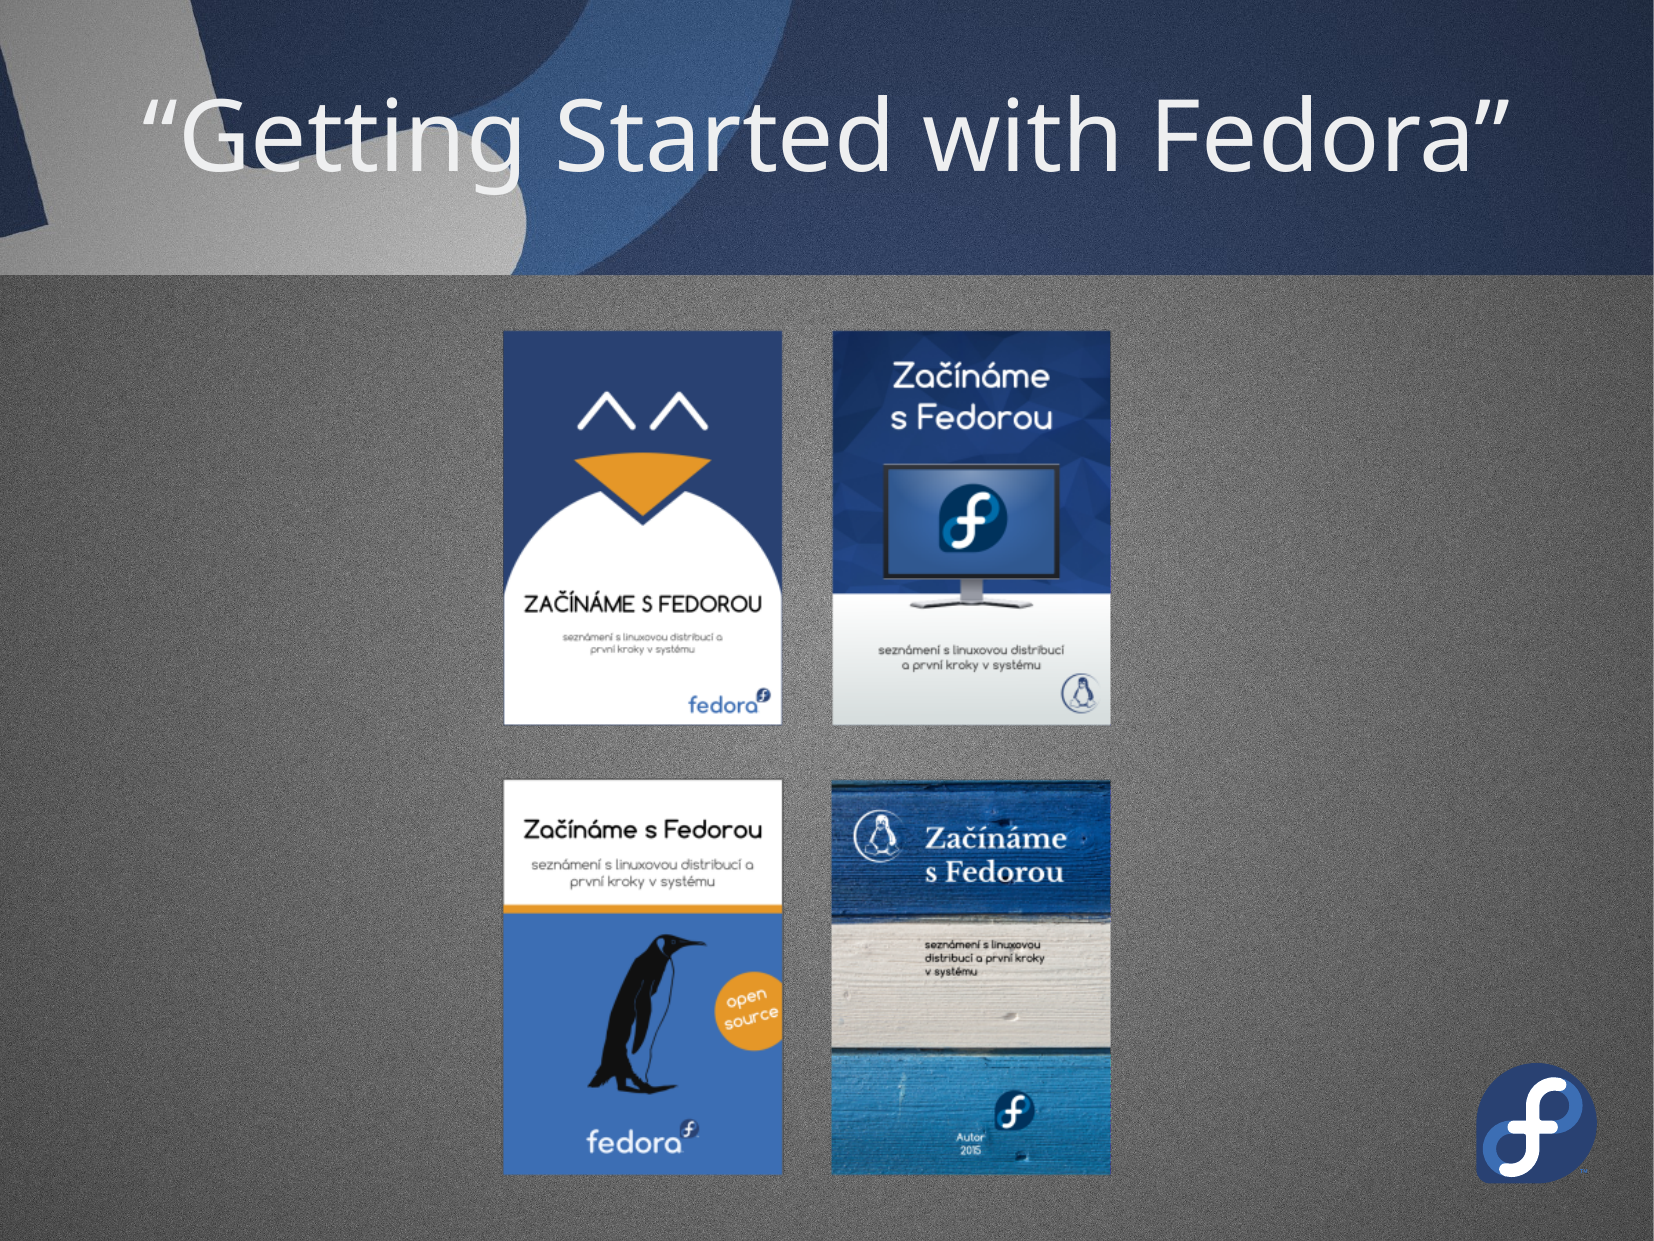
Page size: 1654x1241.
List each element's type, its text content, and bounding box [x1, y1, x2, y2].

title “Getting Started with Fedora” [88, 29, 1565, 237]
picture [0, 0, 1654, 1241]
